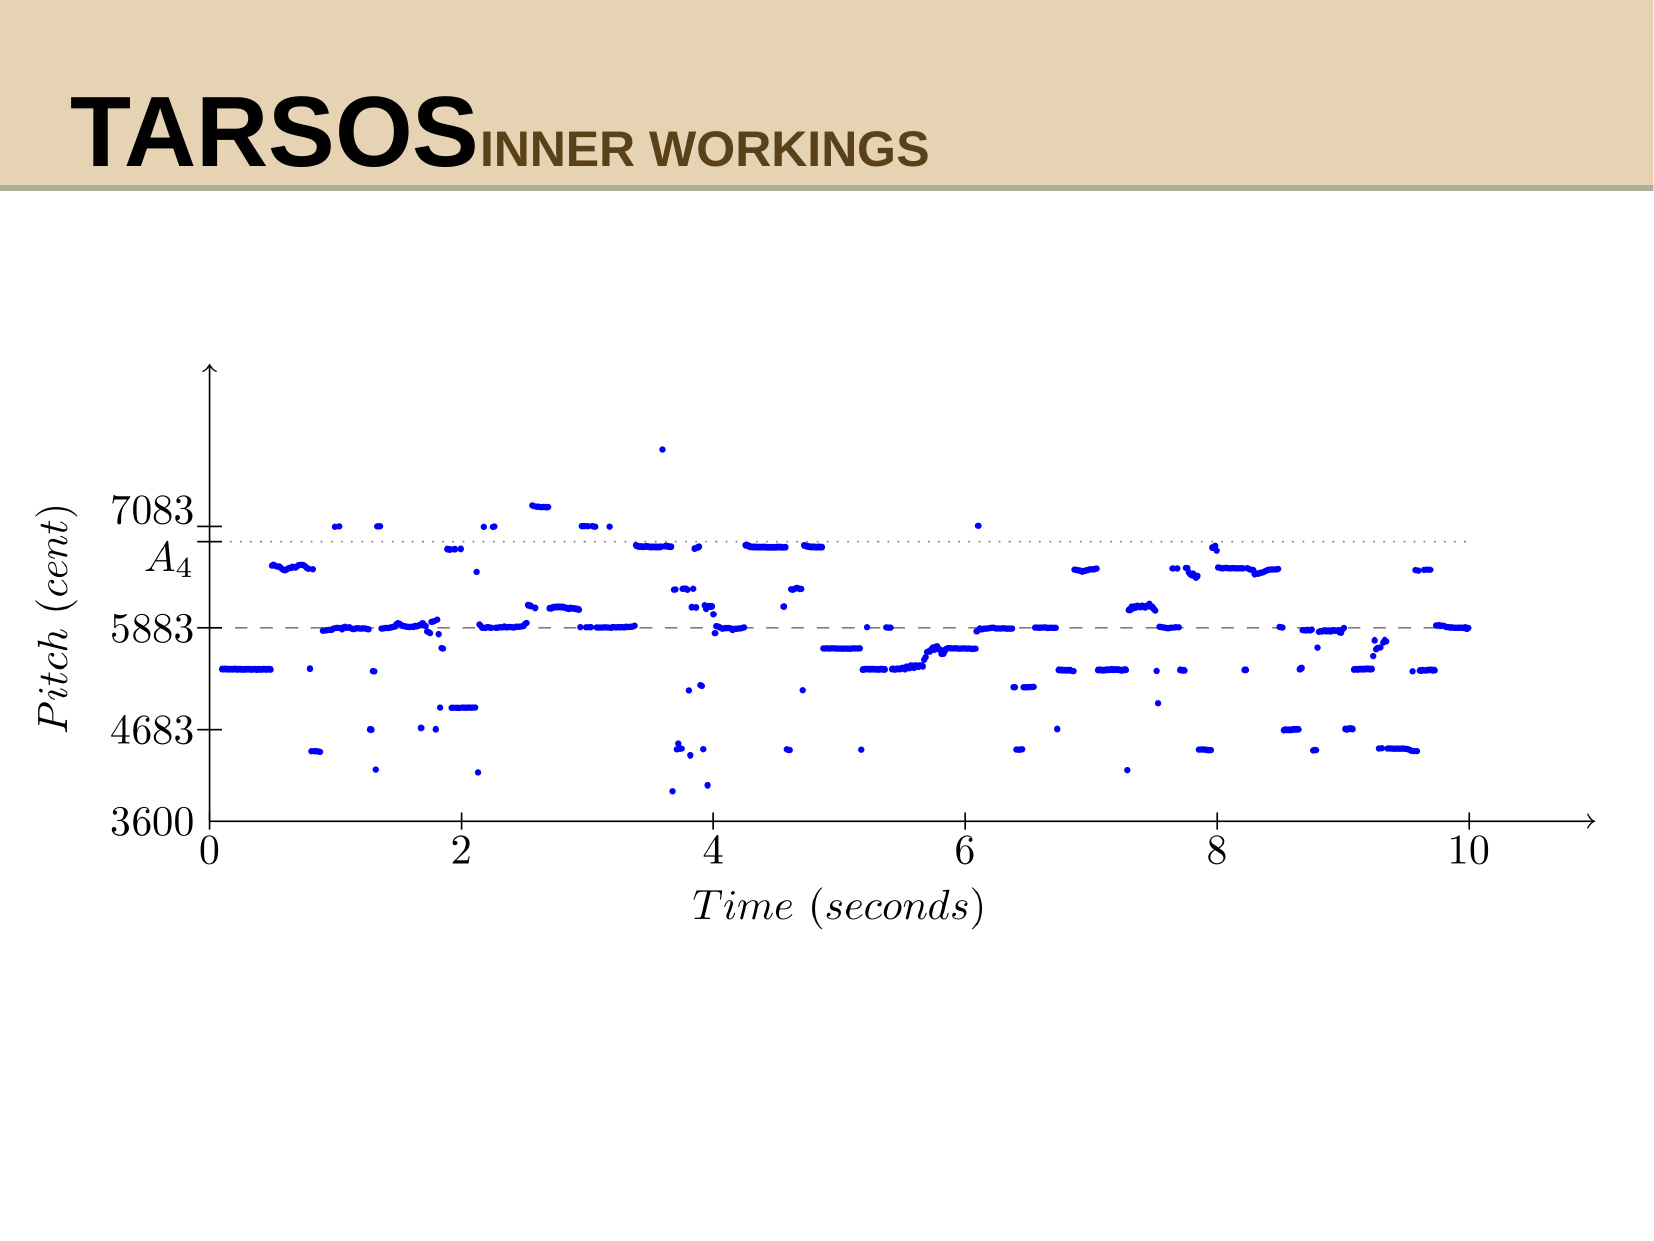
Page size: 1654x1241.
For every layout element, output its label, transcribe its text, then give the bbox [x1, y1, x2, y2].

picture [0, 337, 1654, 938]
title TARSOSINNER WORKINGS [0, 0, 1654, 188]
